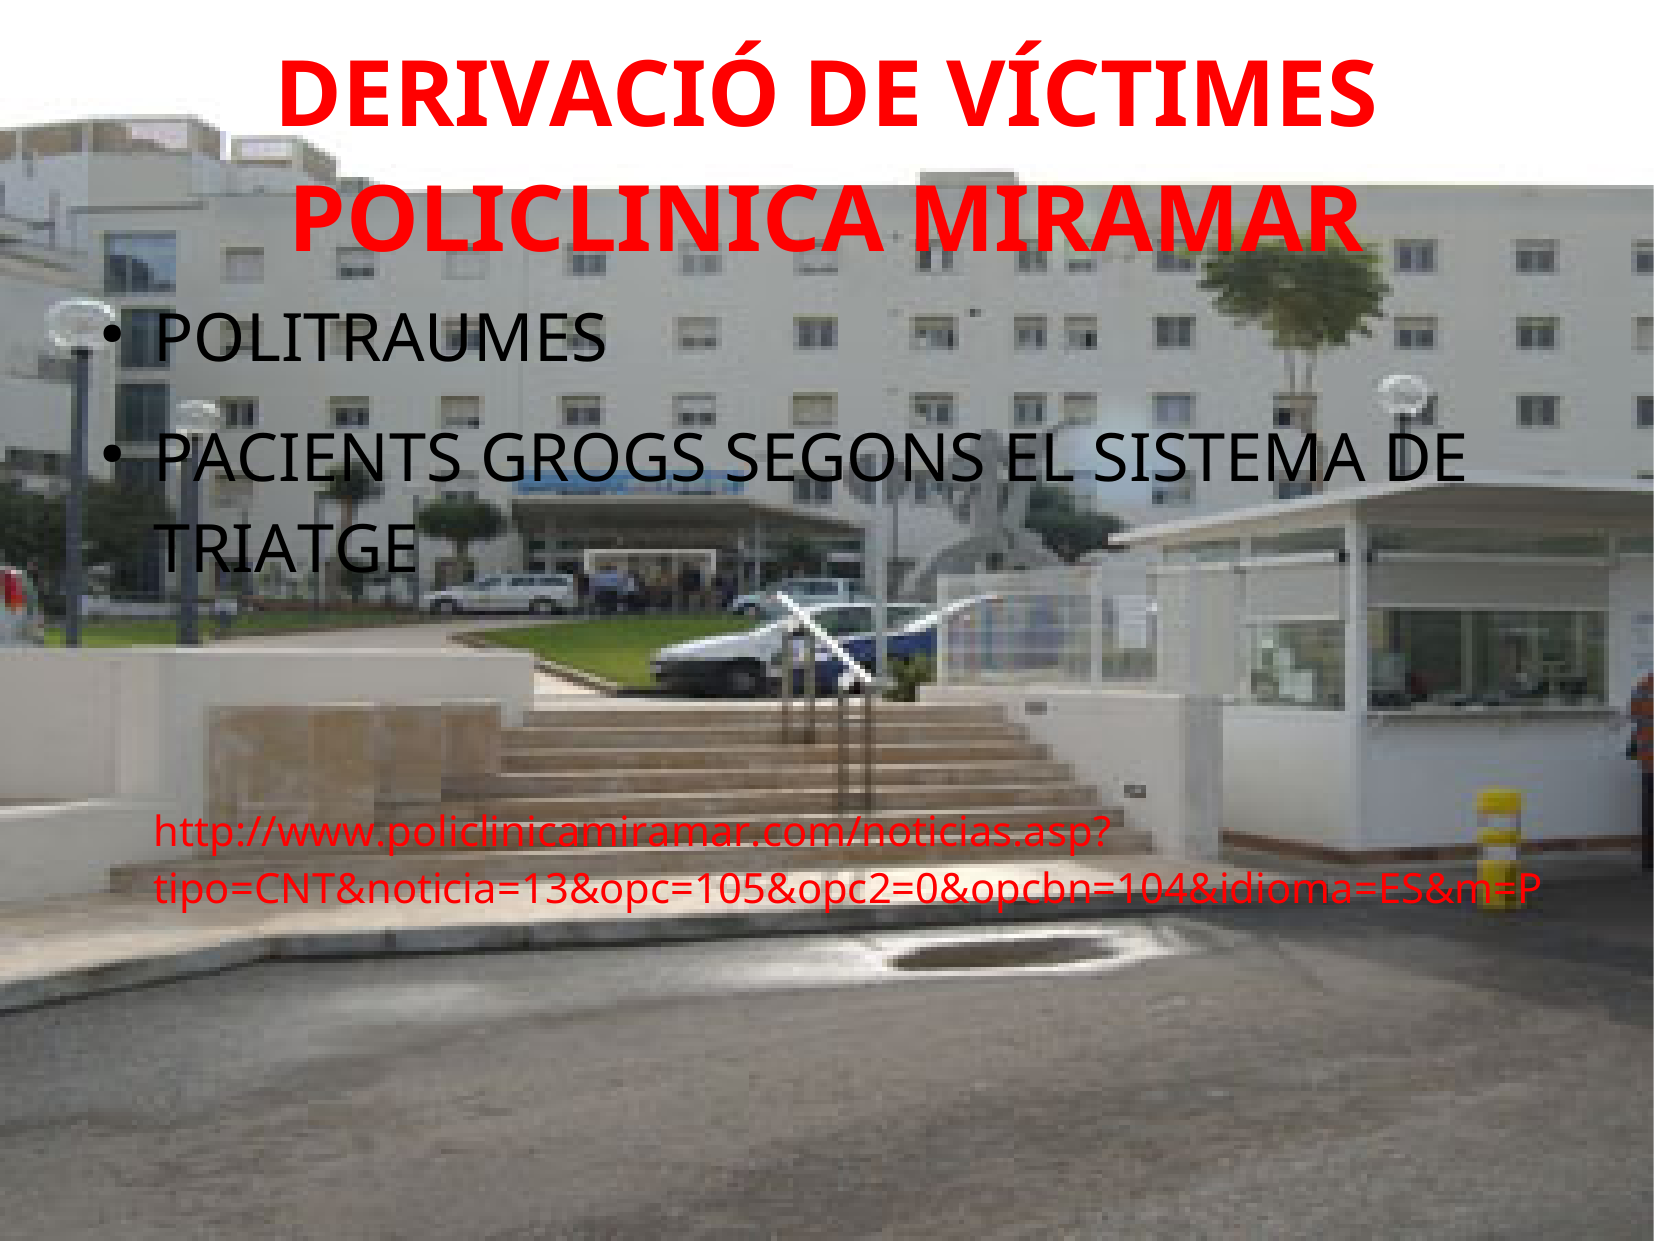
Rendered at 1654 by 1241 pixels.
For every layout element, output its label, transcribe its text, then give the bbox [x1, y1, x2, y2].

picture [0, 0, 1654, 1241]
list POLITRAUMES PACIENTS GROGS SEGONS EL SISTEMA DE TRIATGE http://www.policlinicamiramar.com/noticias.asp?tipo=CNT&noticia=13&opc=105&opc2=0&opcbn=104&idioma=ES&m=P [82, 290, 1571, 1109]
title DERIVACIÓ DE VÍCTIMES POLICLINICA MIRAMAR [82, 25, 1571, 281]
